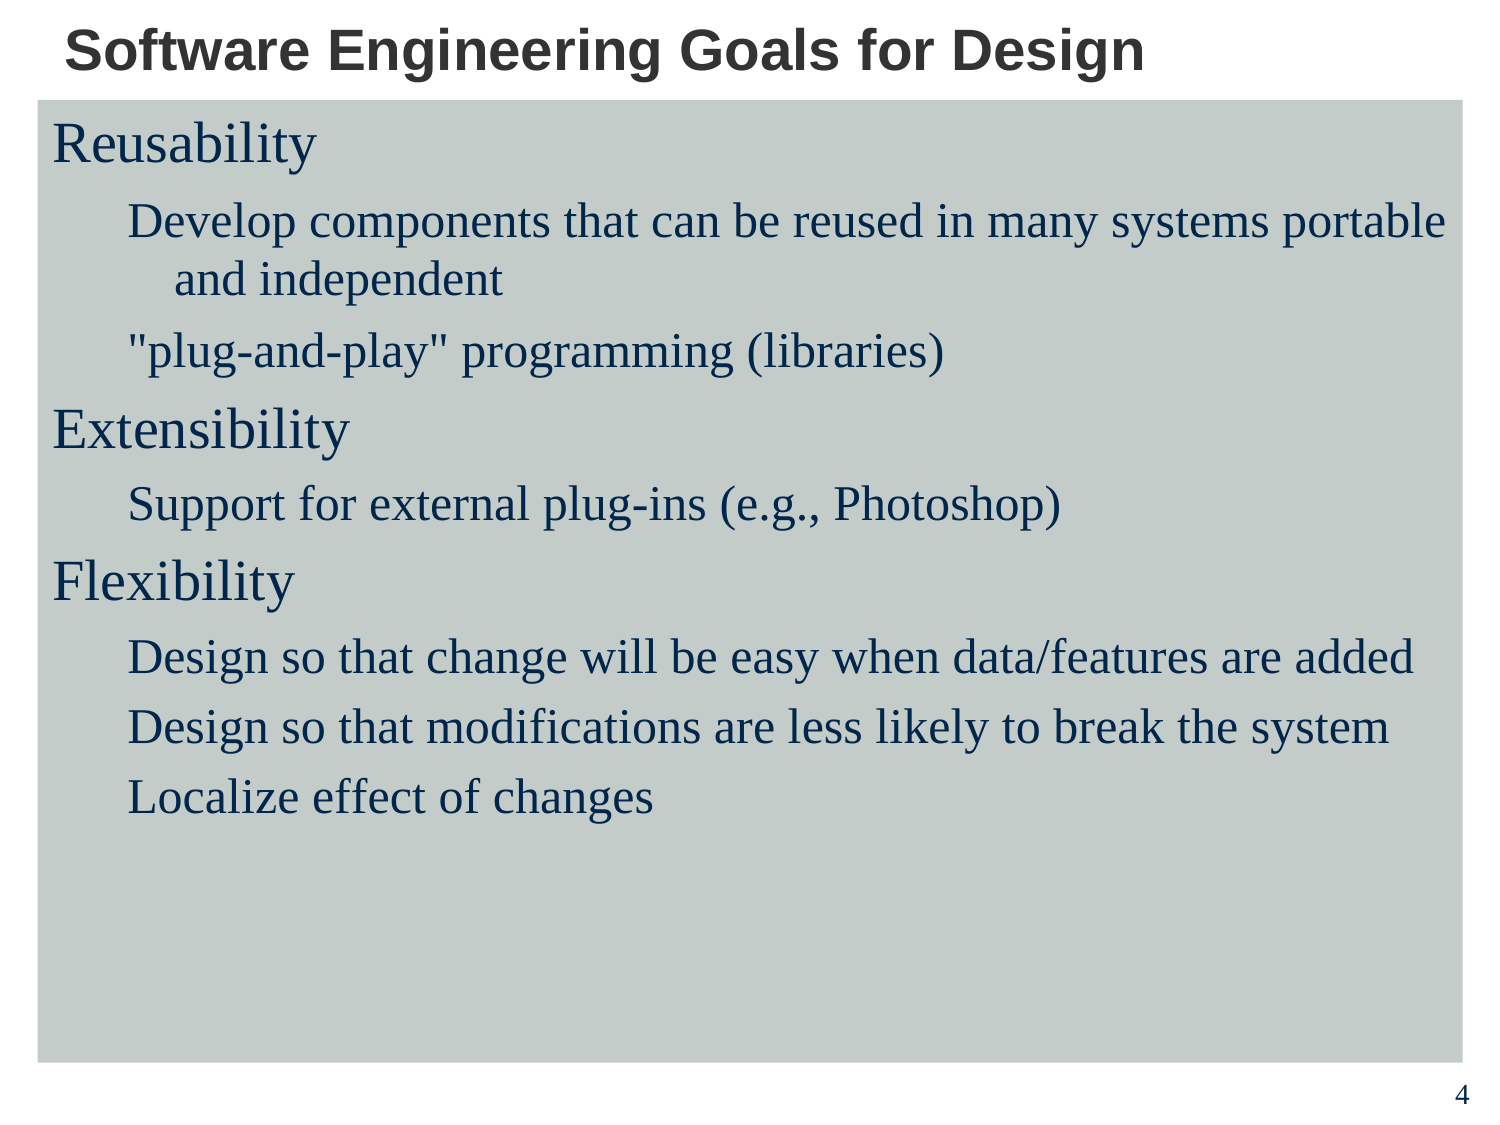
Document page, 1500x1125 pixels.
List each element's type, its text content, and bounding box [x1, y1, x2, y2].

title Software Engineering Goals for Design [50, 0, 1450, 91]
picture [0, 0, 1500, 1125]
list Reusability Develop components that can be reused in many systems portable and independent "plug-and-play" programming (libraries) Extensibility Support for external plug-ins (e.g., Photoshop) Flexibility Design so that change will be easy when data/features are added Design so that modifications are less likely to break the system Localize effect of changes [37, 99, 1463, 1063]
